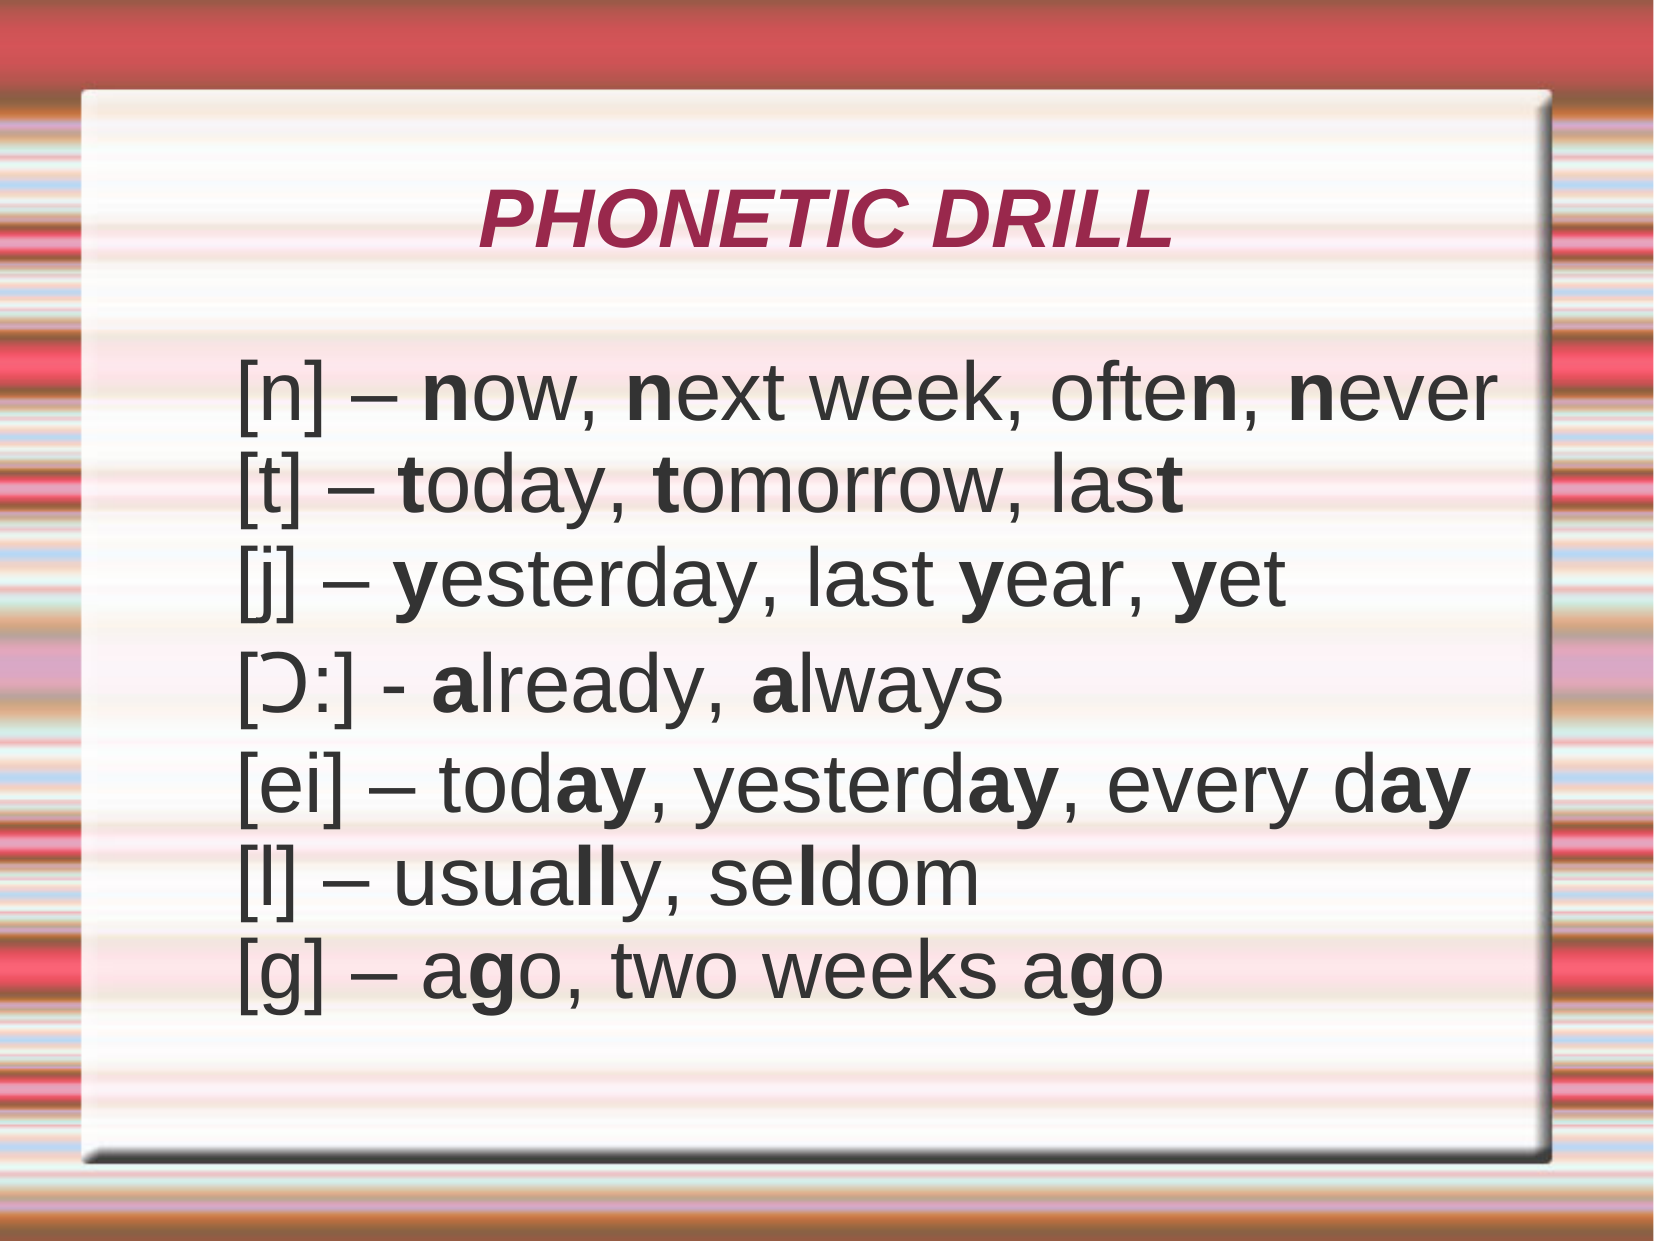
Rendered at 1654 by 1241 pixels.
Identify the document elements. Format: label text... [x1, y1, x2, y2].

picture [0, 0, 1654, 1241]
title PHONETIC DRILL [121, 114, 1534, 322]
list [n] – now, next week, often, never [t] – today, tomorrow, last [j] – yesterday, last year, yet [Ɔ:] - already, always [ei] – today, yesterday, every day [l] – usually, seldom [g] – ago, two weeks ago [152, 344, 1534, 1127]
